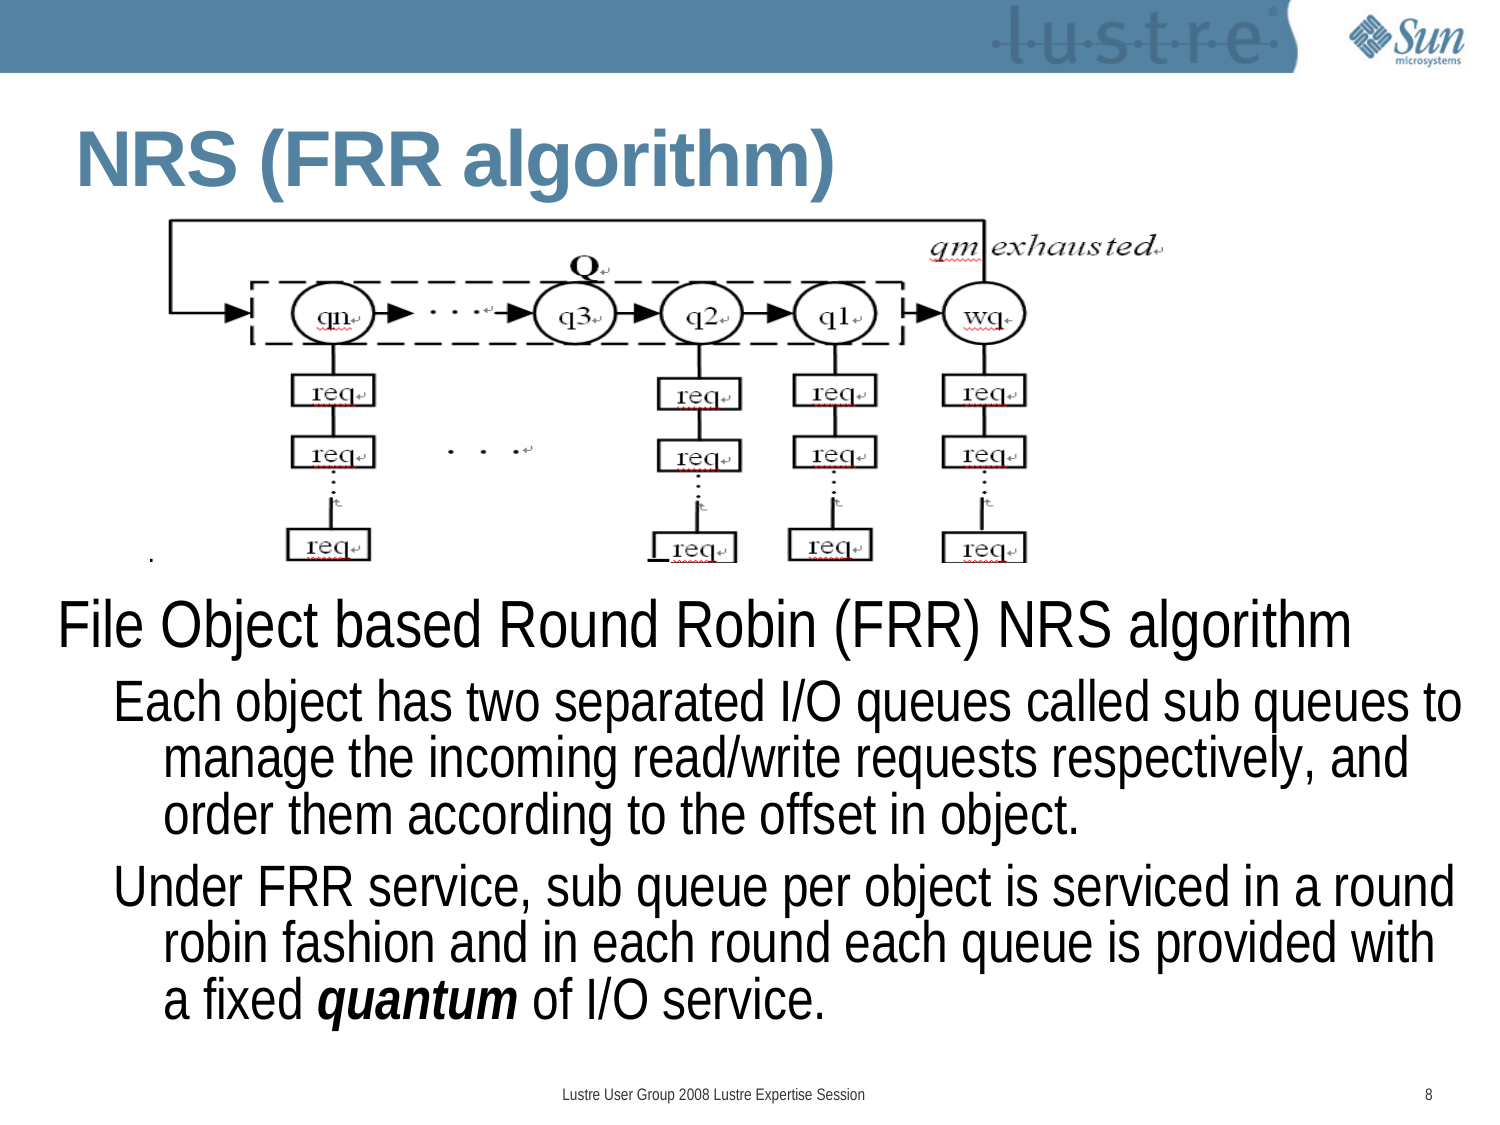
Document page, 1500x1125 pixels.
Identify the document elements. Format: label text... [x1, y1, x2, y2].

picture [150, 203, 1163, 563]
list File Object based Round Robin (FRR) NRS algorithm Each object has two separated I/O queues called sub queues to manage the incoming read/write requests respectively, and order them according to the offset in object. Under FRR service, sub queue per object is serviced in a round robin fashion and in each round each queue is provided with a fixed quantum of I/O service. [37, 595, 1474, 1125]
picture [0, 0, 1500, 91]
title NRS (FRR algorithm) [75, 123, 1437, 227]
